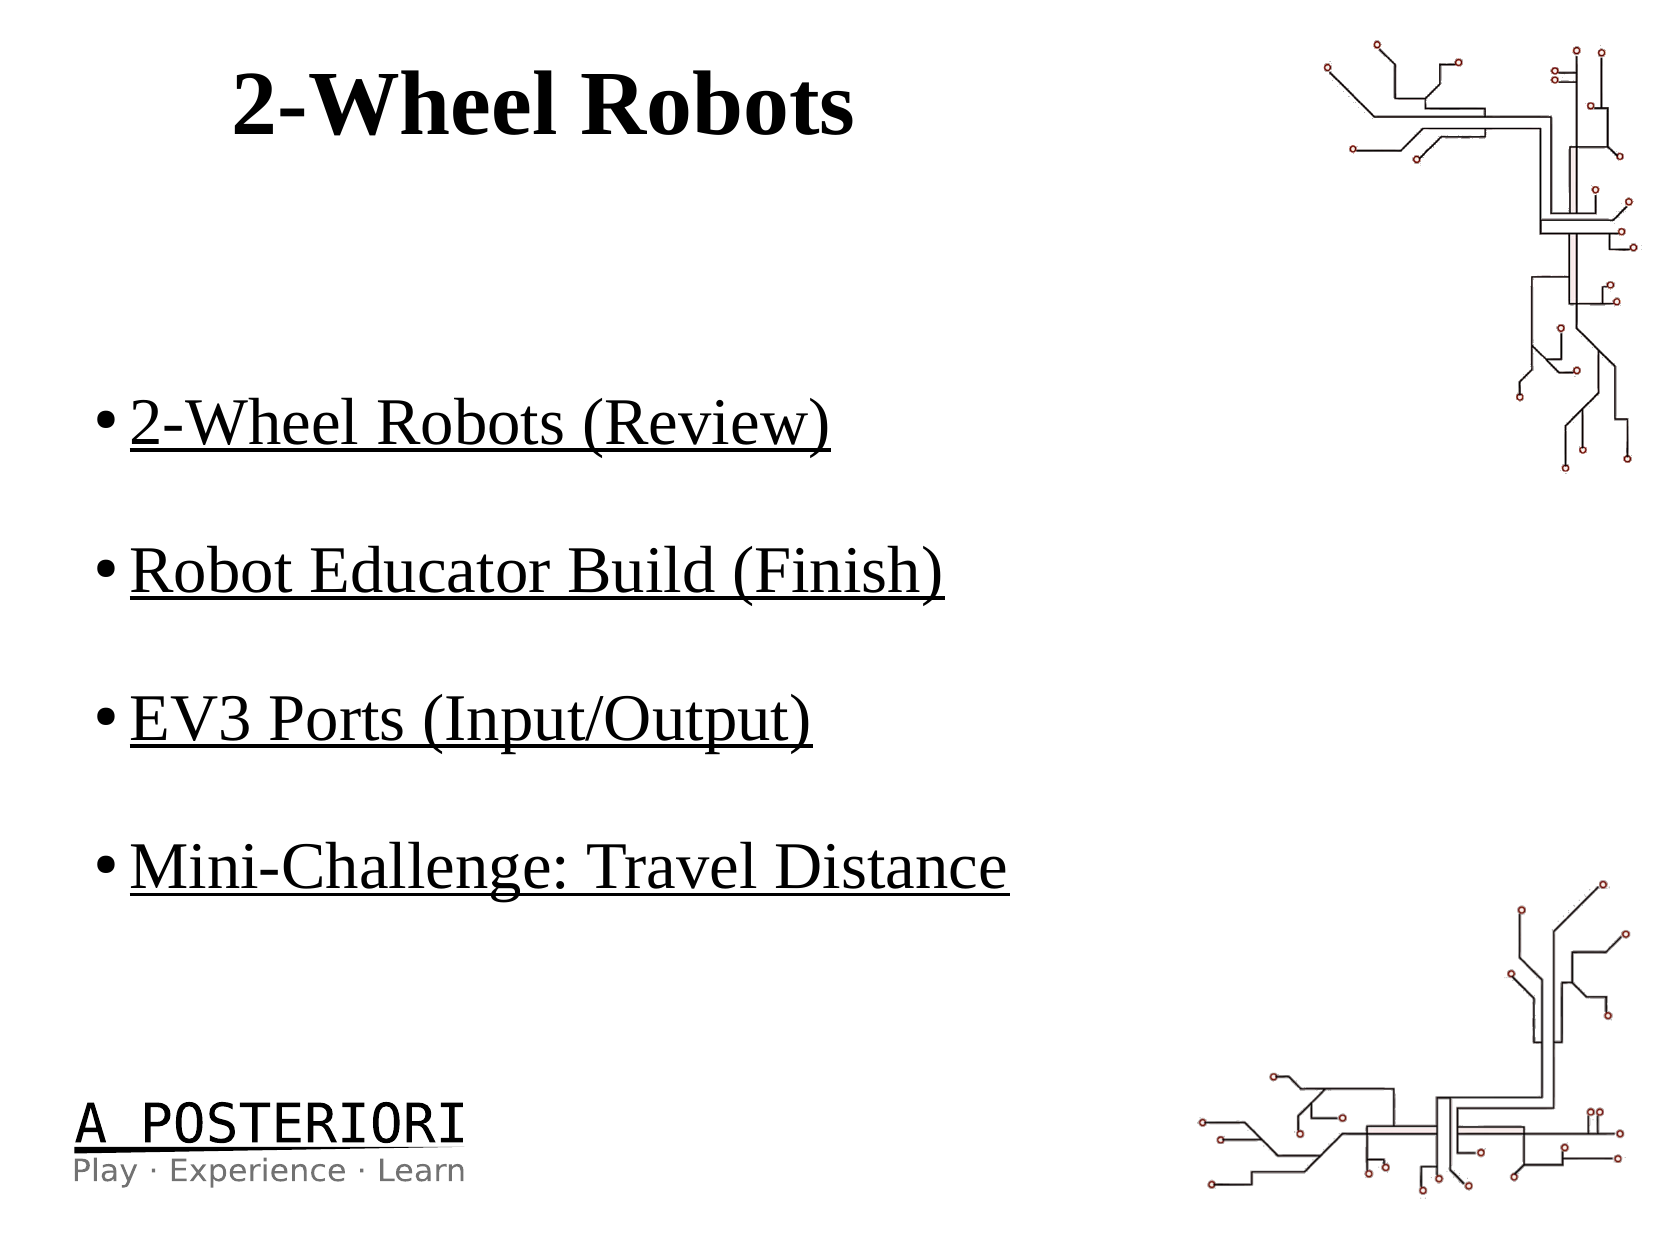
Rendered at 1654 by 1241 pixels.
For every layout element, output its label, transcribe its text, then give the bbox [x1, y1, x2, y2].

picture [1305, 35, 1643, 496]
picture [1175, 862, 1636, 1201]
subtitle 2-Wheel Robots (Review) Robot Educator Build (Finish) EV3 Ports (Input/Output) Mini-Challenge: Travel Distance [94, 278, 1400, 936]
title 2-Wheel Robots [11, 14, 1077, 192]
picture [73, 1101, 466, 1189]
